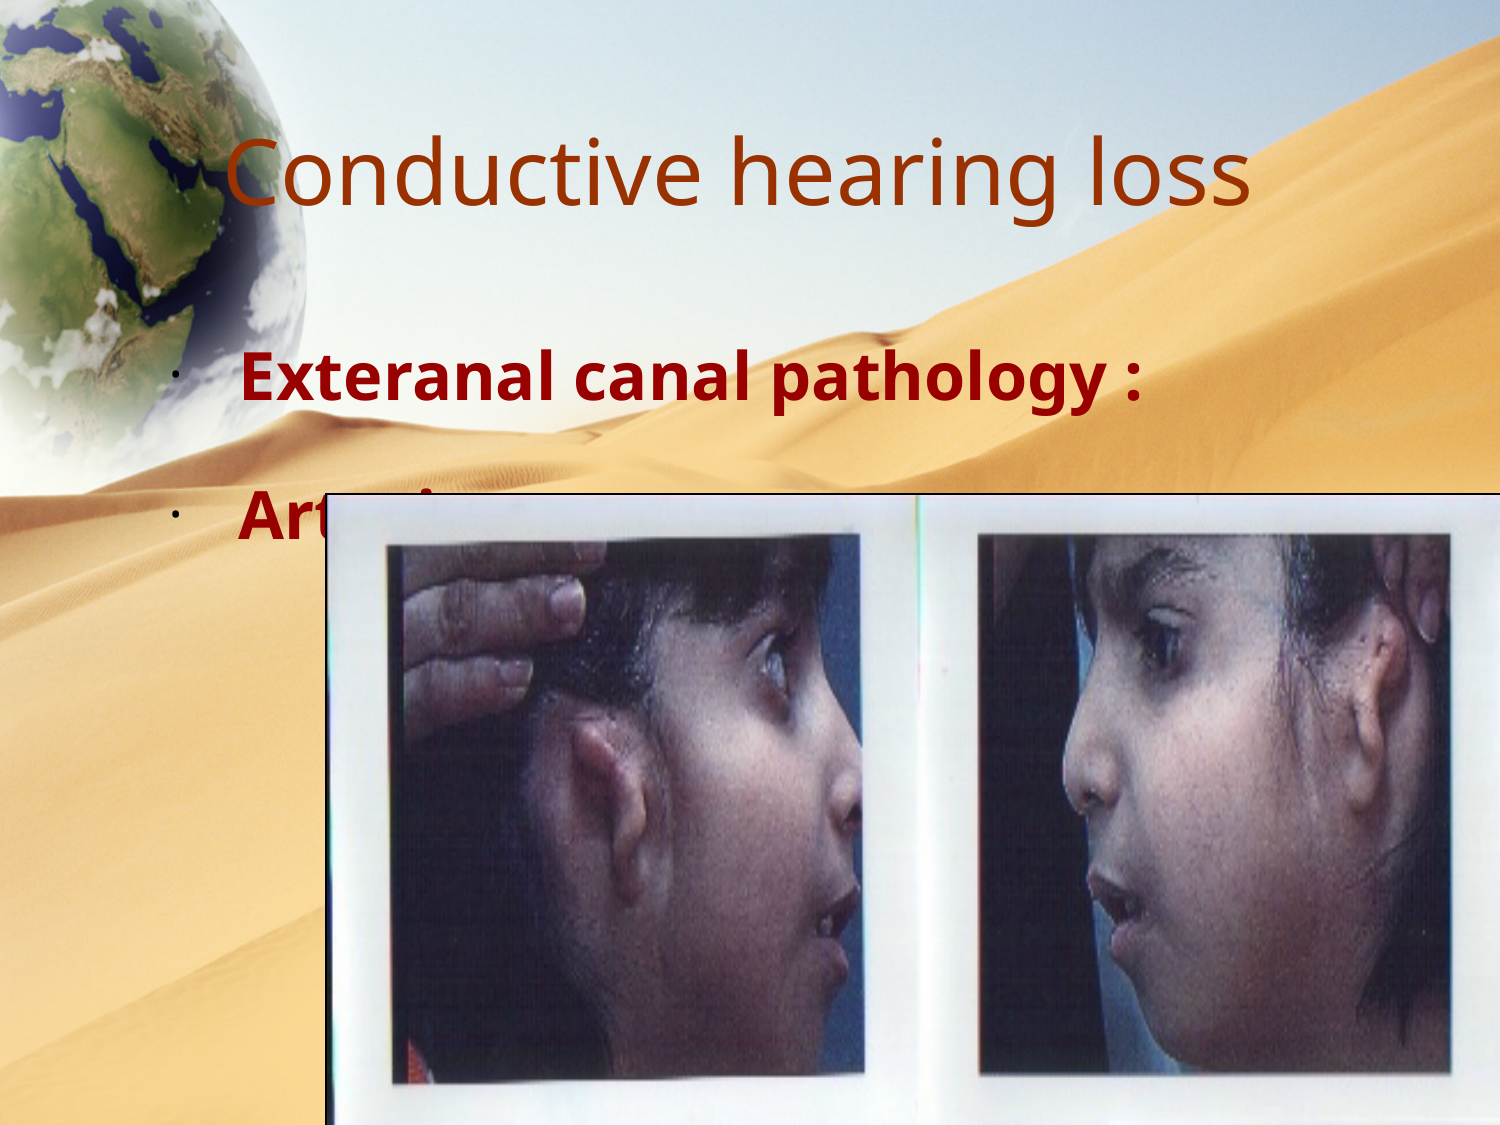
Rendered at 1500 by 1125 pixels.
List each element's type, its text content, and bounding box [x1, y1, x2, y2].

picture [326, 494, 1500, 1125]
text_box Exteranal canal pathology : Artesia [155, 312, 1356, 1038]
picture [0, 0, 1500, 1125]
text_box Conductive hearing loss [112, 99, 1388, 288]
